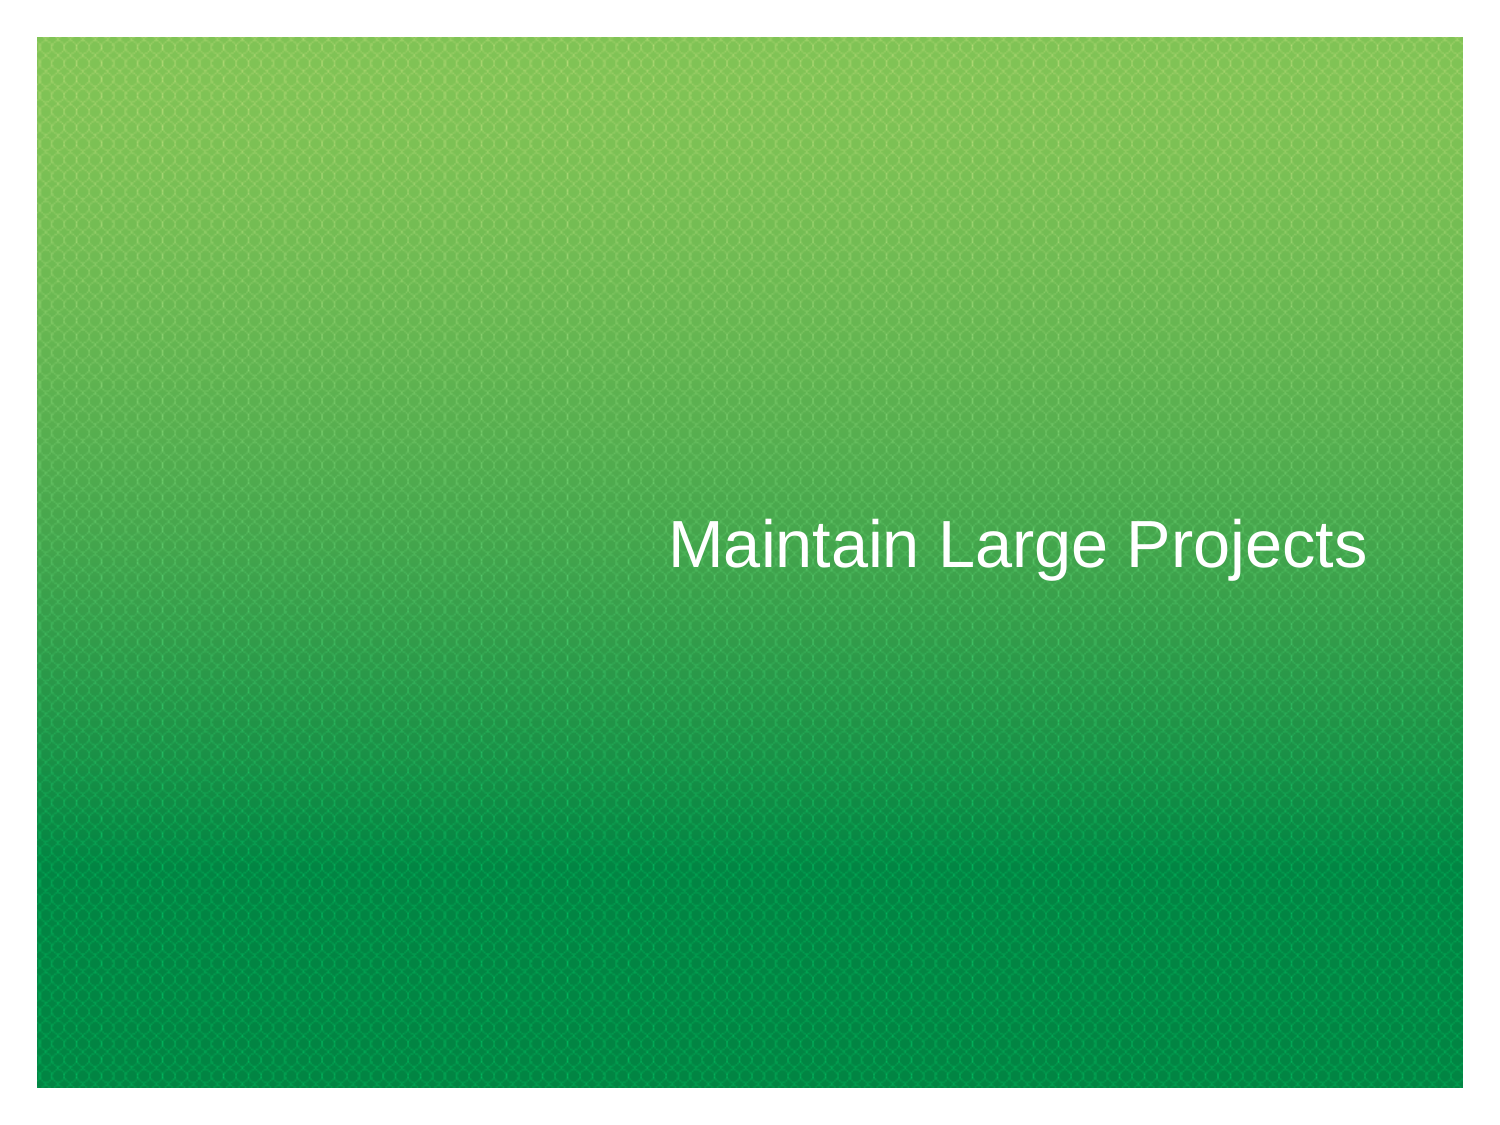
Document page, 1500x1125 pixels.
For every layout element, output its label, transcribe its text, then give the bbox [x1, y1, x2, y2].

picture [37, 37, 1463, 1088]
title Maintain Large Projects [135, 450, 1369, 638]
